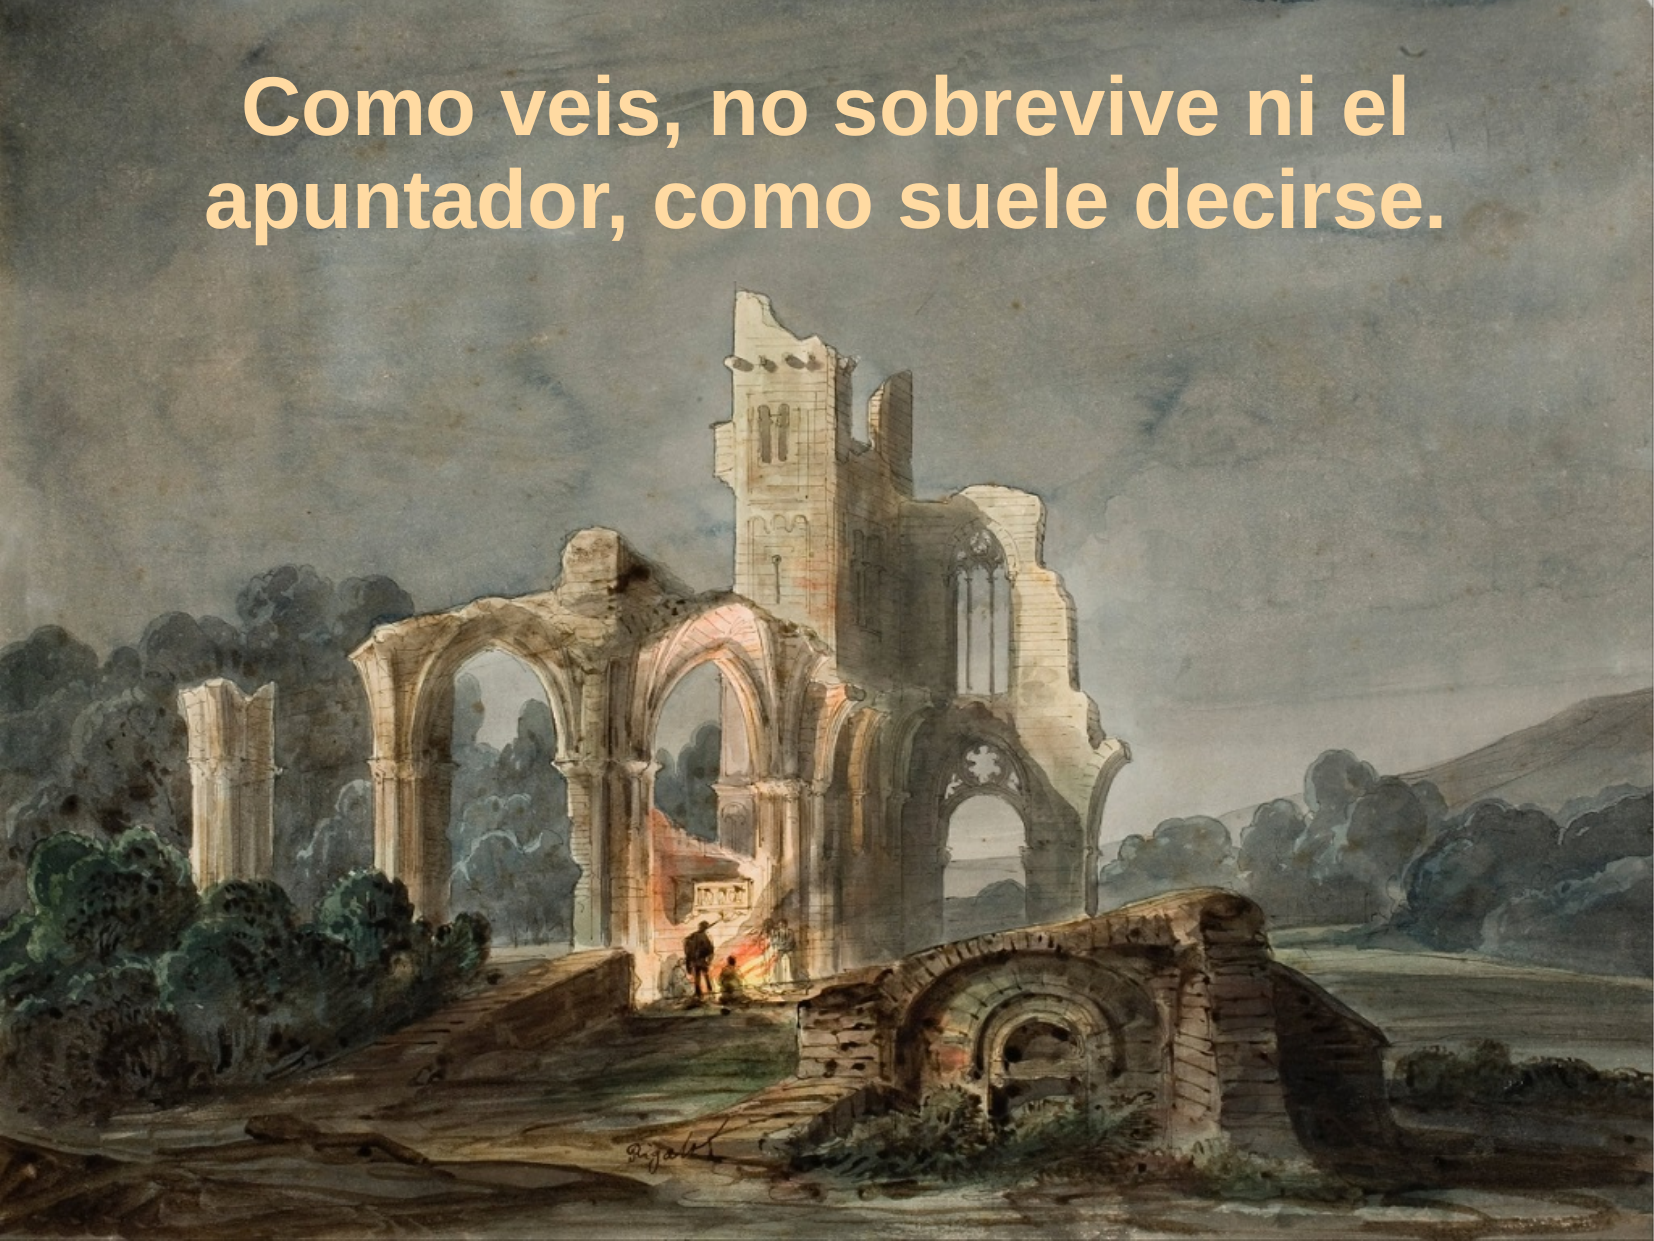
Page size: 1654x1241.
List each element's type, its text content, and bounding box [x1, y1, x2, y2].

title Como veis, no sobrevive ni el apuntador, como suele decirse. [82, 49, 1571, 257]
picture [0, 0, 1654, 1241]
